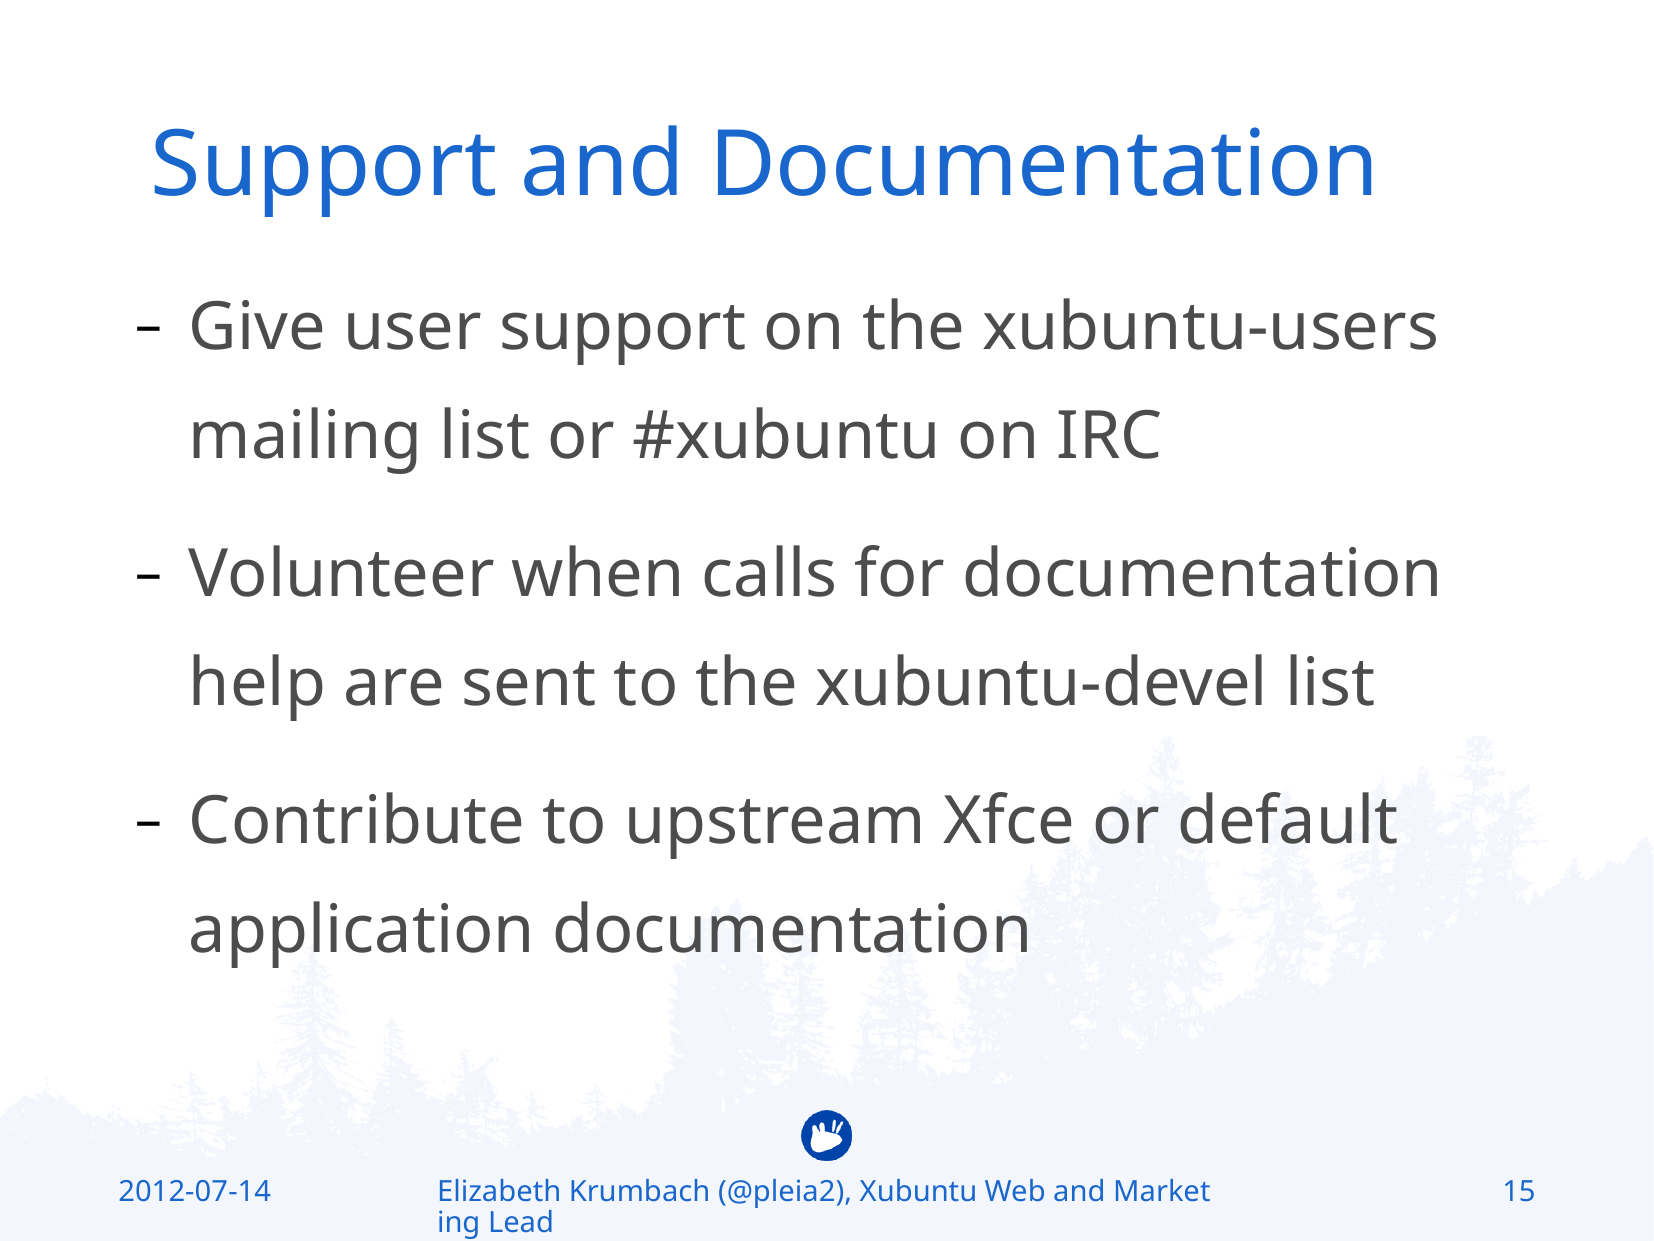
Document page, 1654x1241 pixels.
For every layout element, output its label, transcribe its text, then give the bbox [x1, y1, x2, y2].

title Support and Documentation [118, 88, 1536, 231]
list Give user support on the xubuntu-users mailing list or #xubuntu on IRC Volunteer when calls for documentation help are sent to the xubuntu-devel list Contribute to upstream Xfce or default application documentation [118, 259, 1536, 980]
picture [0, 736, 1654, 1241]
